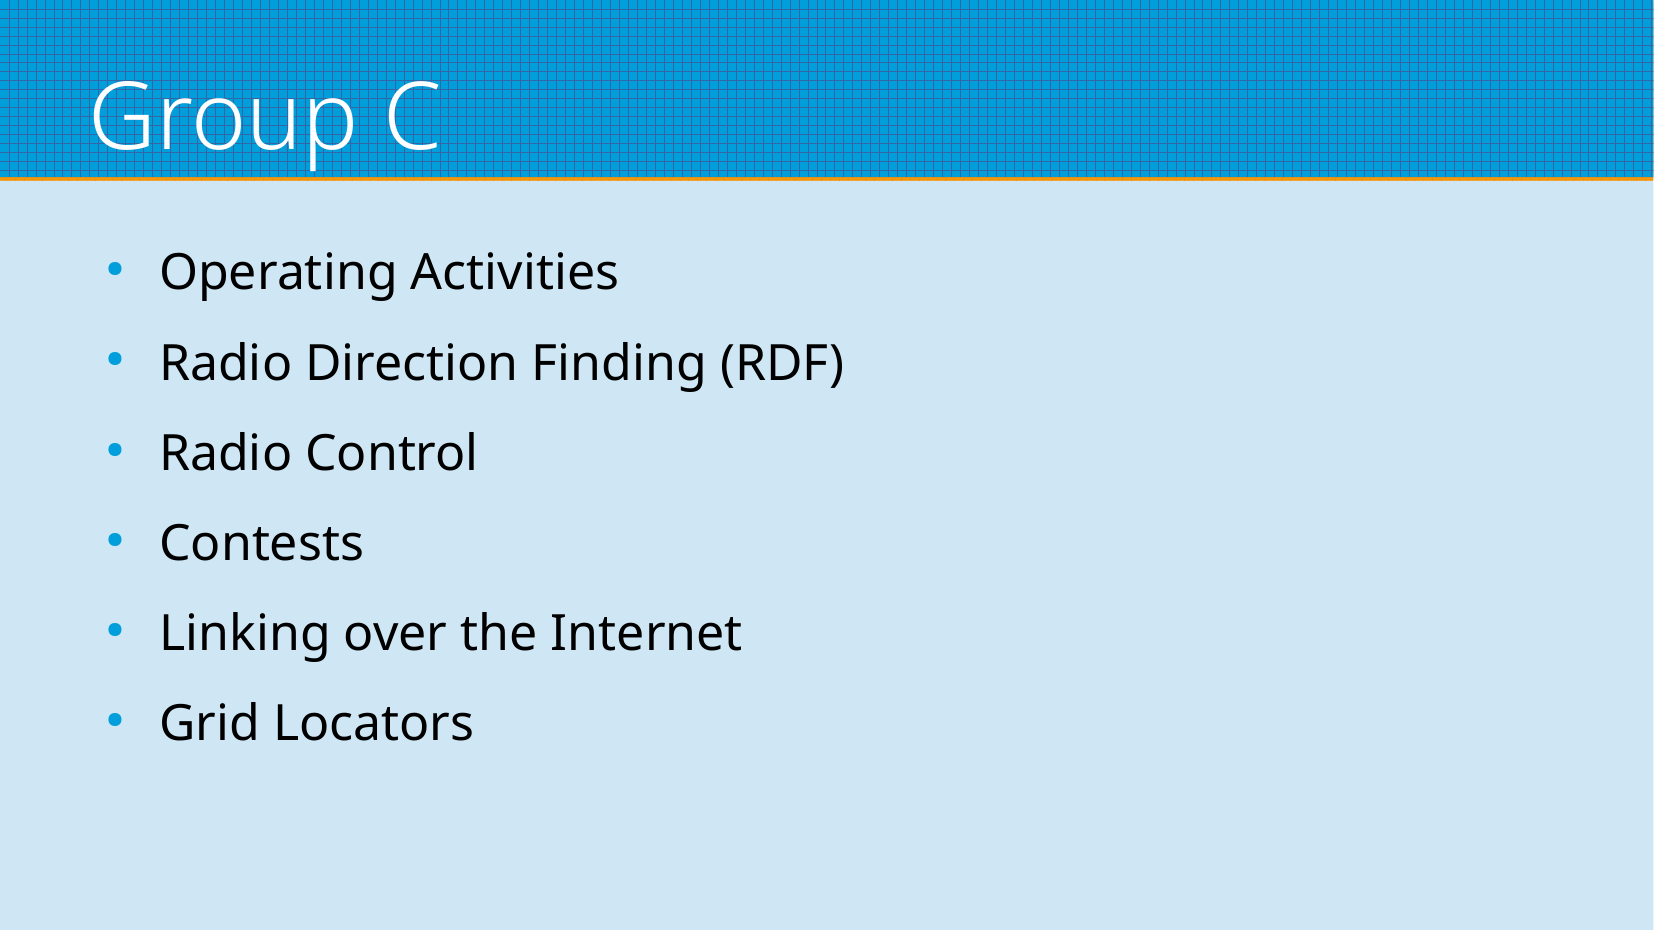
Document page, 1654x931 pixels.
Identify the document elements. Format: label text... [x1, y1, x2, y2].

title Group C [88, 14, 1565, 178]
list Operating Activities Radio Direction Finding (RDF) Radio Control Contests Linking over the Internet Grid Locators [88, 236, 1565, 813]
